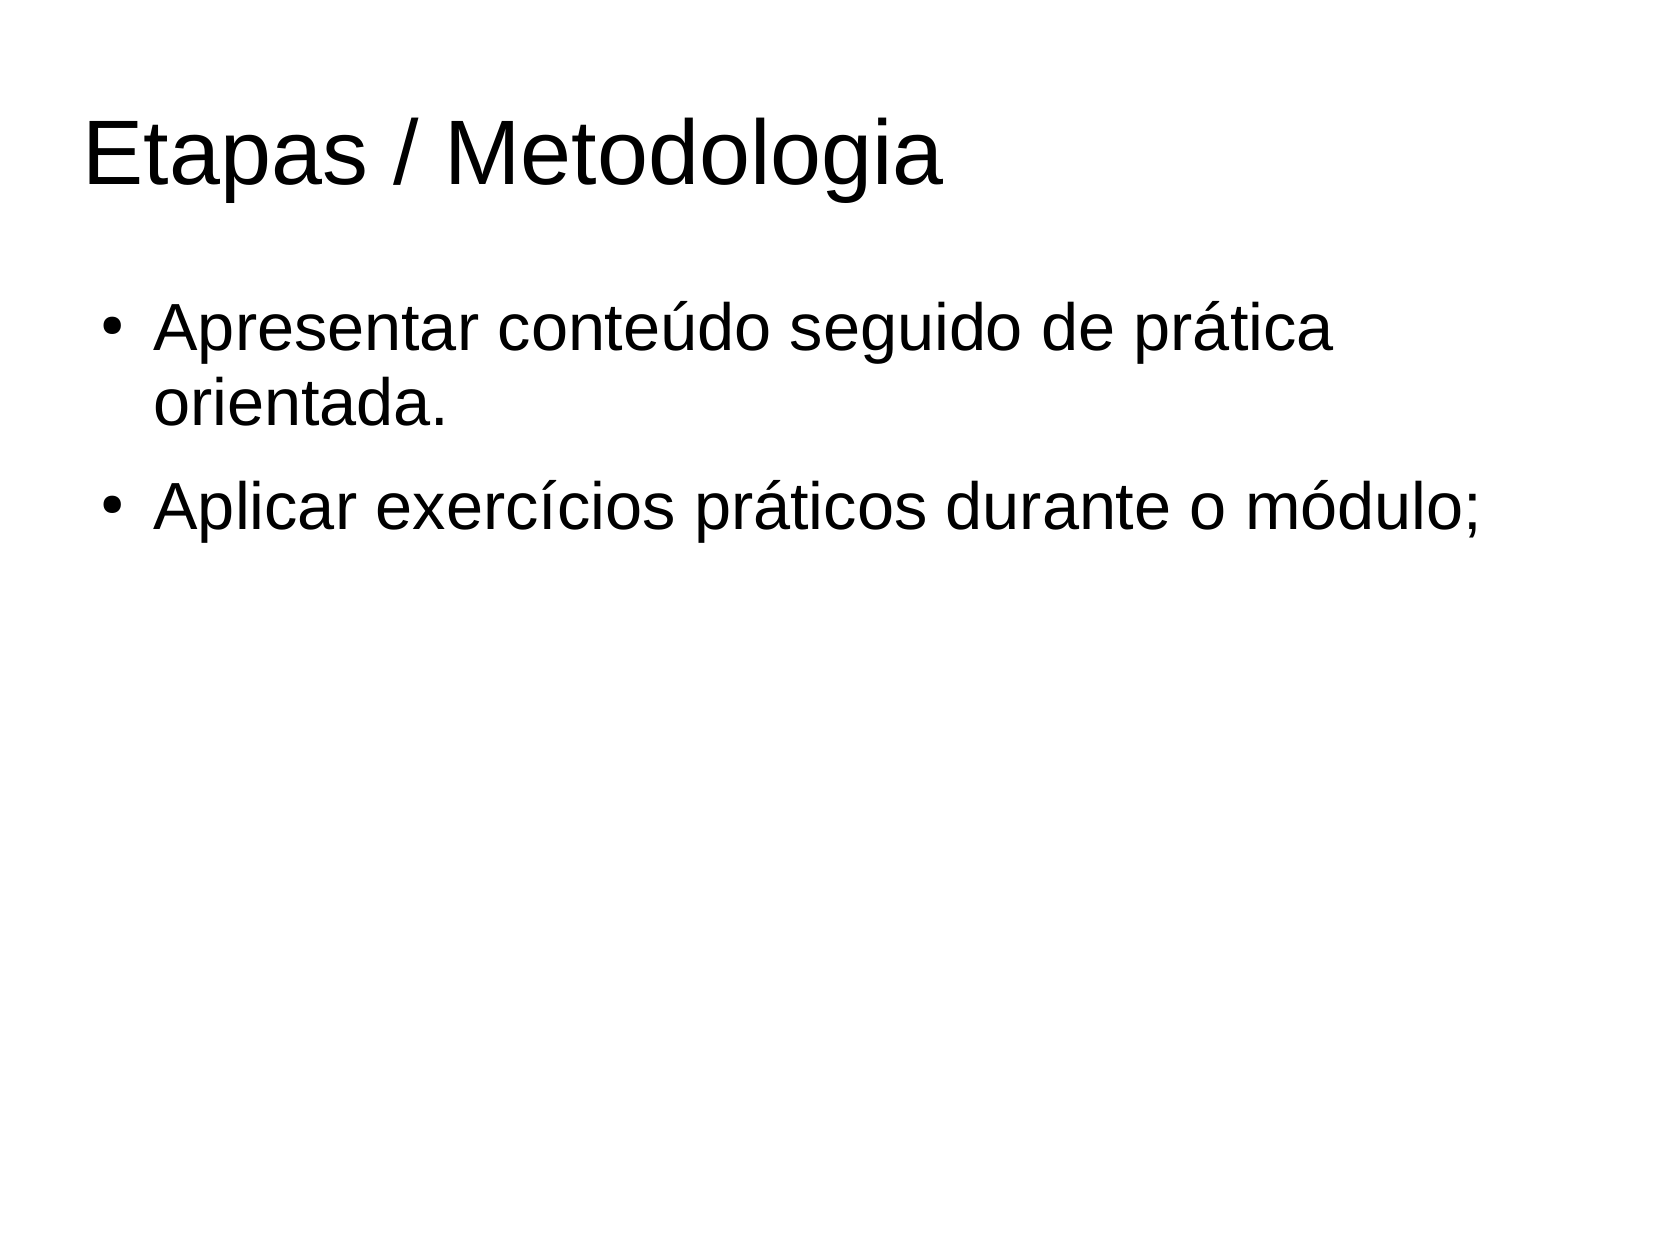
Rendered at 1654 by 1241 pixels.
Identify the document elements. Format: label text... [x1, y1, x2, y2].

title Etapas / Metodologia [82, 49, 1571, 257]
list Apresentar conteúdo seguido de prática orientada. Aplicar exercícios práticos durante o módulo; [82, 290, 1571, 1109]
